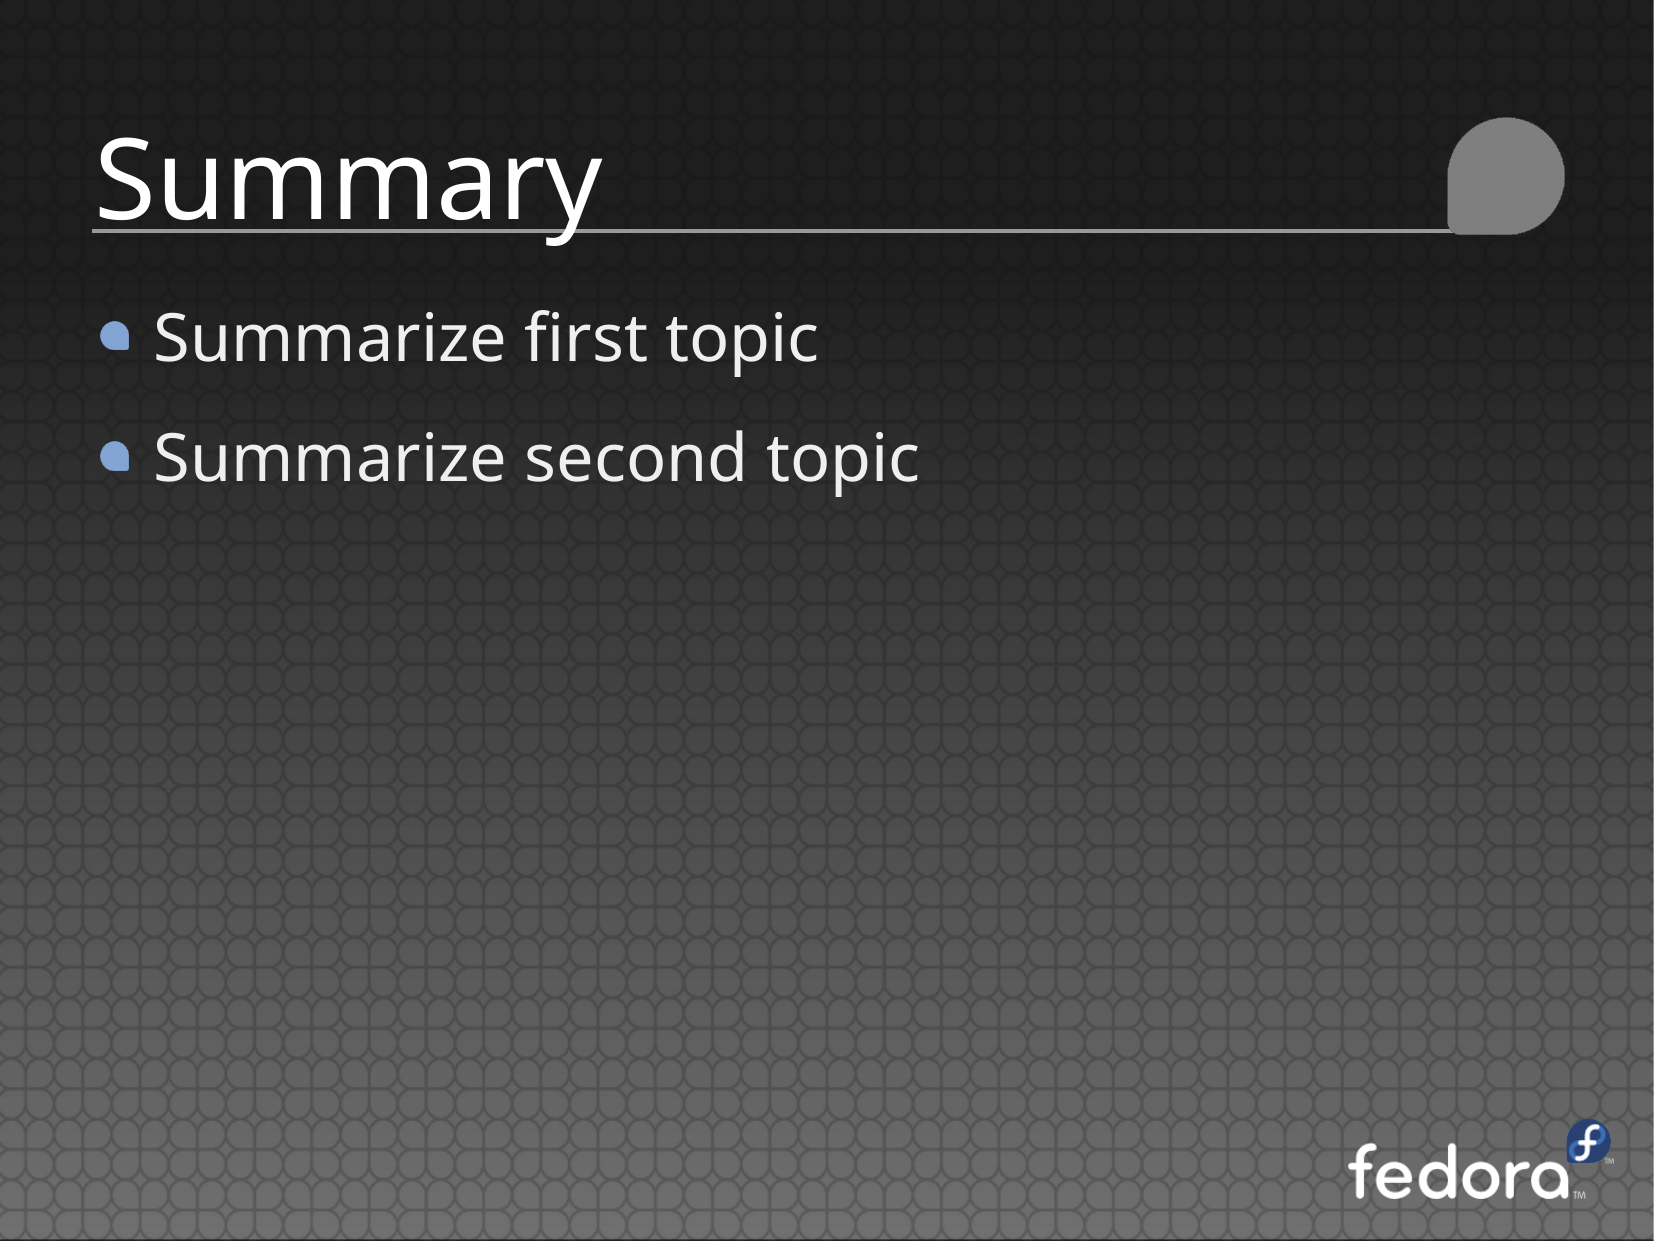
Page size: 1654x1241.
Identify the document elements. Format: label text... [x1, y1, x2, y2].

list Summarize first topic Summarize second topic [82, 290, 1571, 1094]
picture [0, 0, 1654, 1241]
title Summary [94, 100, 1426, 251]
